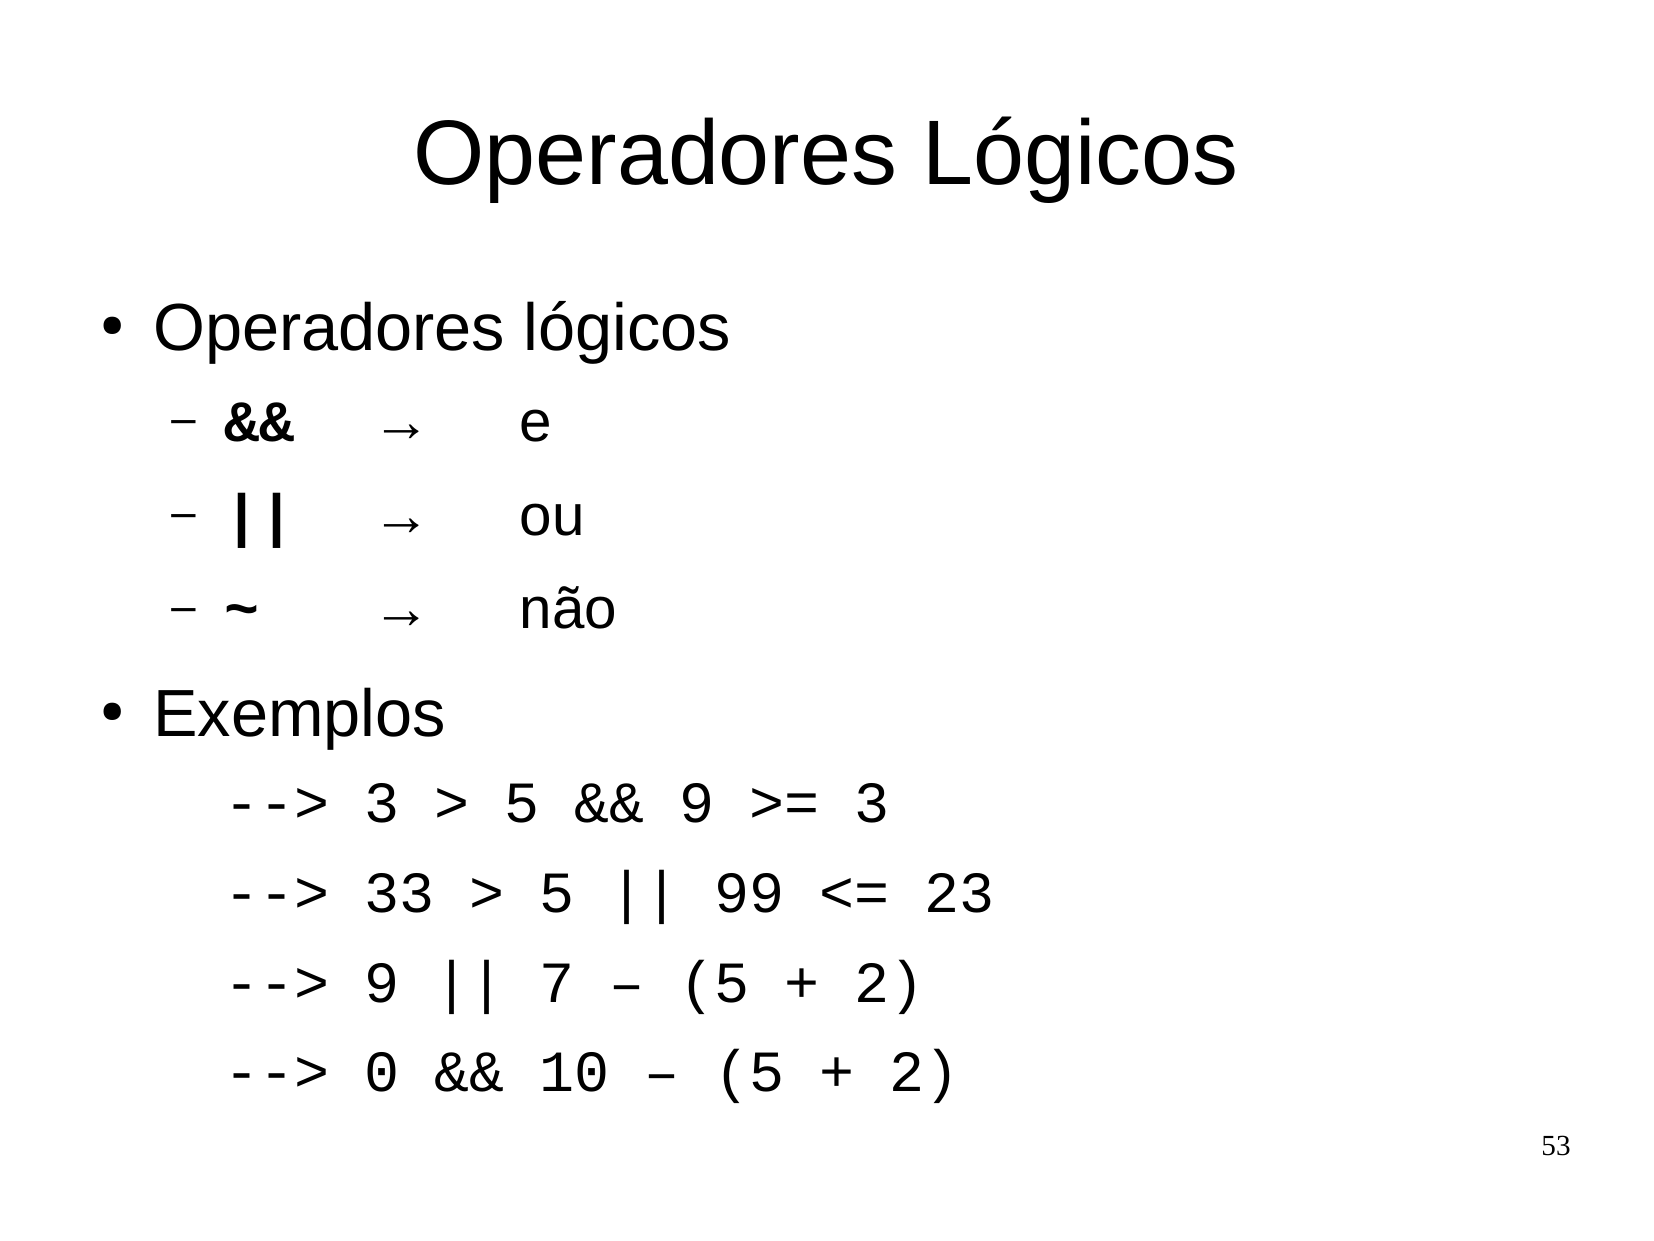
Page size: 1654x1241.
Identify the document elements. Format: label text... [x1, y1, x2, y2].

title Operadores Lógicos [82, 49, 1571, 257]
list Operadores lógicos && → e || → ou ~ → não Exemplos --> 3 > 5 && 9 >= 3 --> 33 > 5 || 99 <= 23 --> 9 || 7 – (5 + 2) --> 0 && 10 – (5 + 2) [82, 290, 1571, 1123]
